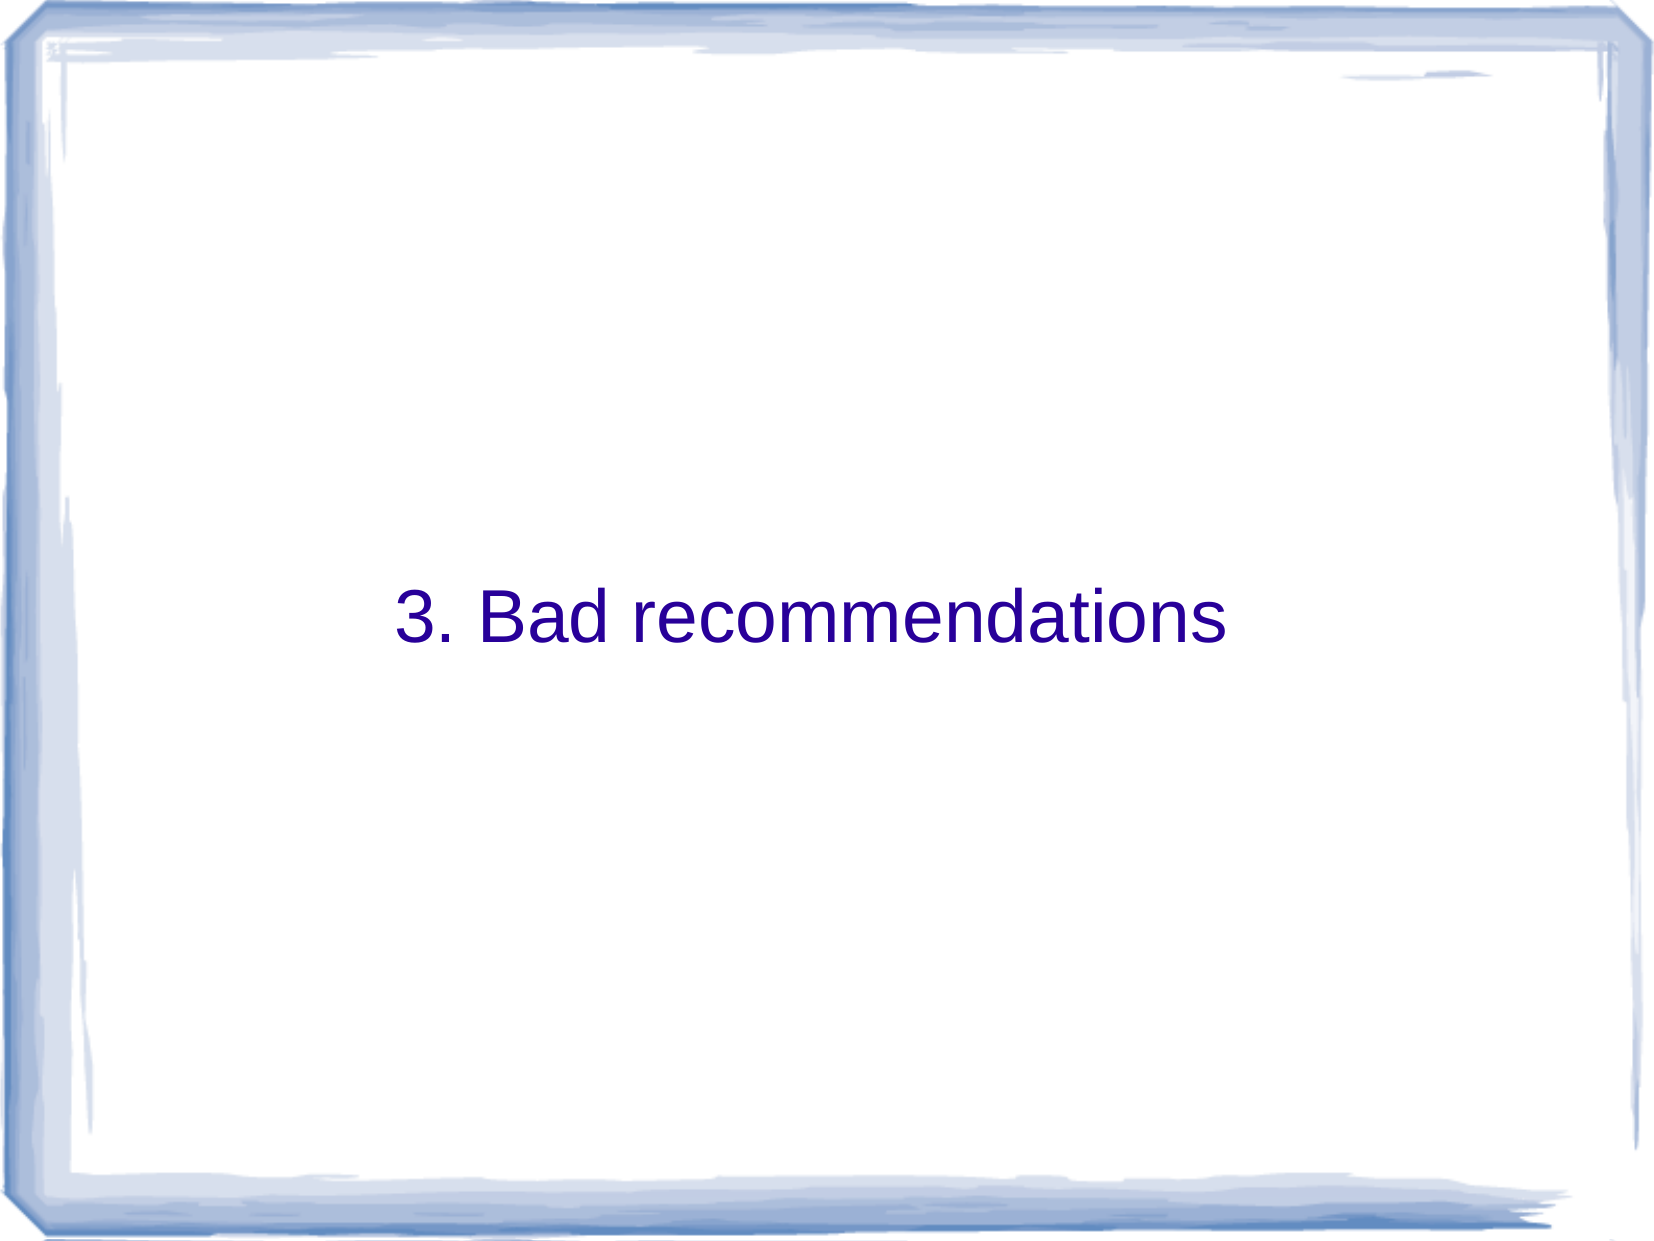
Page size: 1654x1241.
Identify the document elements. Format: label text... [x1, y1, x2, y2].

title 3. Bad recommendations [84, 520, 1538, 713]
picture [0, 0, 1654, 1241]
